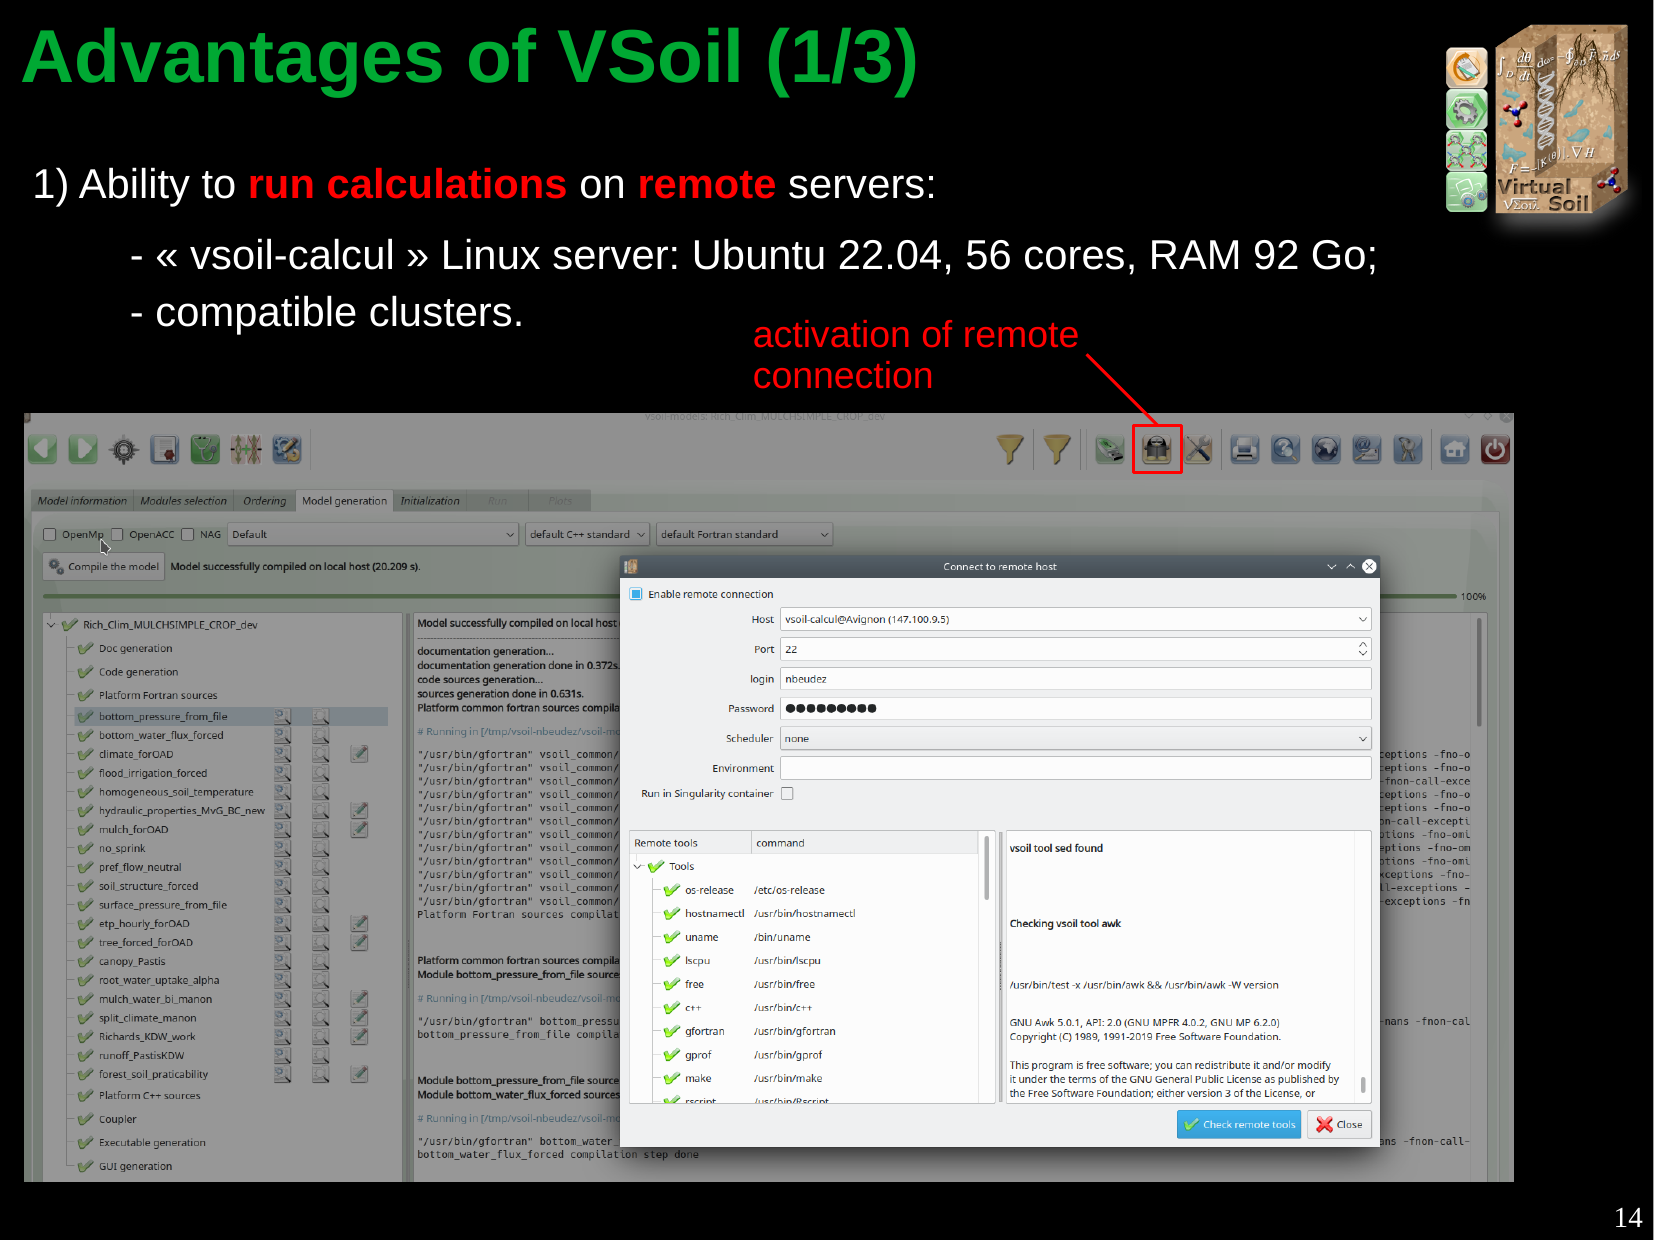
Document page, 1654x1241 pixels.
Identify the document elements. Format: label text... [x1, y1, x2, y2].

picture [1409, 0, 1642, 260]
text_box Advantages of VSoil (1/3) [5, 7, 1063, 107]
picture [24, 413, 1514, 1182]
text_box - compatible clusters. [115, 281, 550, 343]
picture [1135, 427, 1180, 471]
text_box activation of remote connection [738, 305, 1205, 413]
text_box - « vsoil-calcul » Linux server: Ubuntu 22.04, 56 cores, RAM 92 Go; [41, 224, 1630, 286]
text_box 1) Ability to run calculations on remote servers: [17, 153, 1276, 215]
